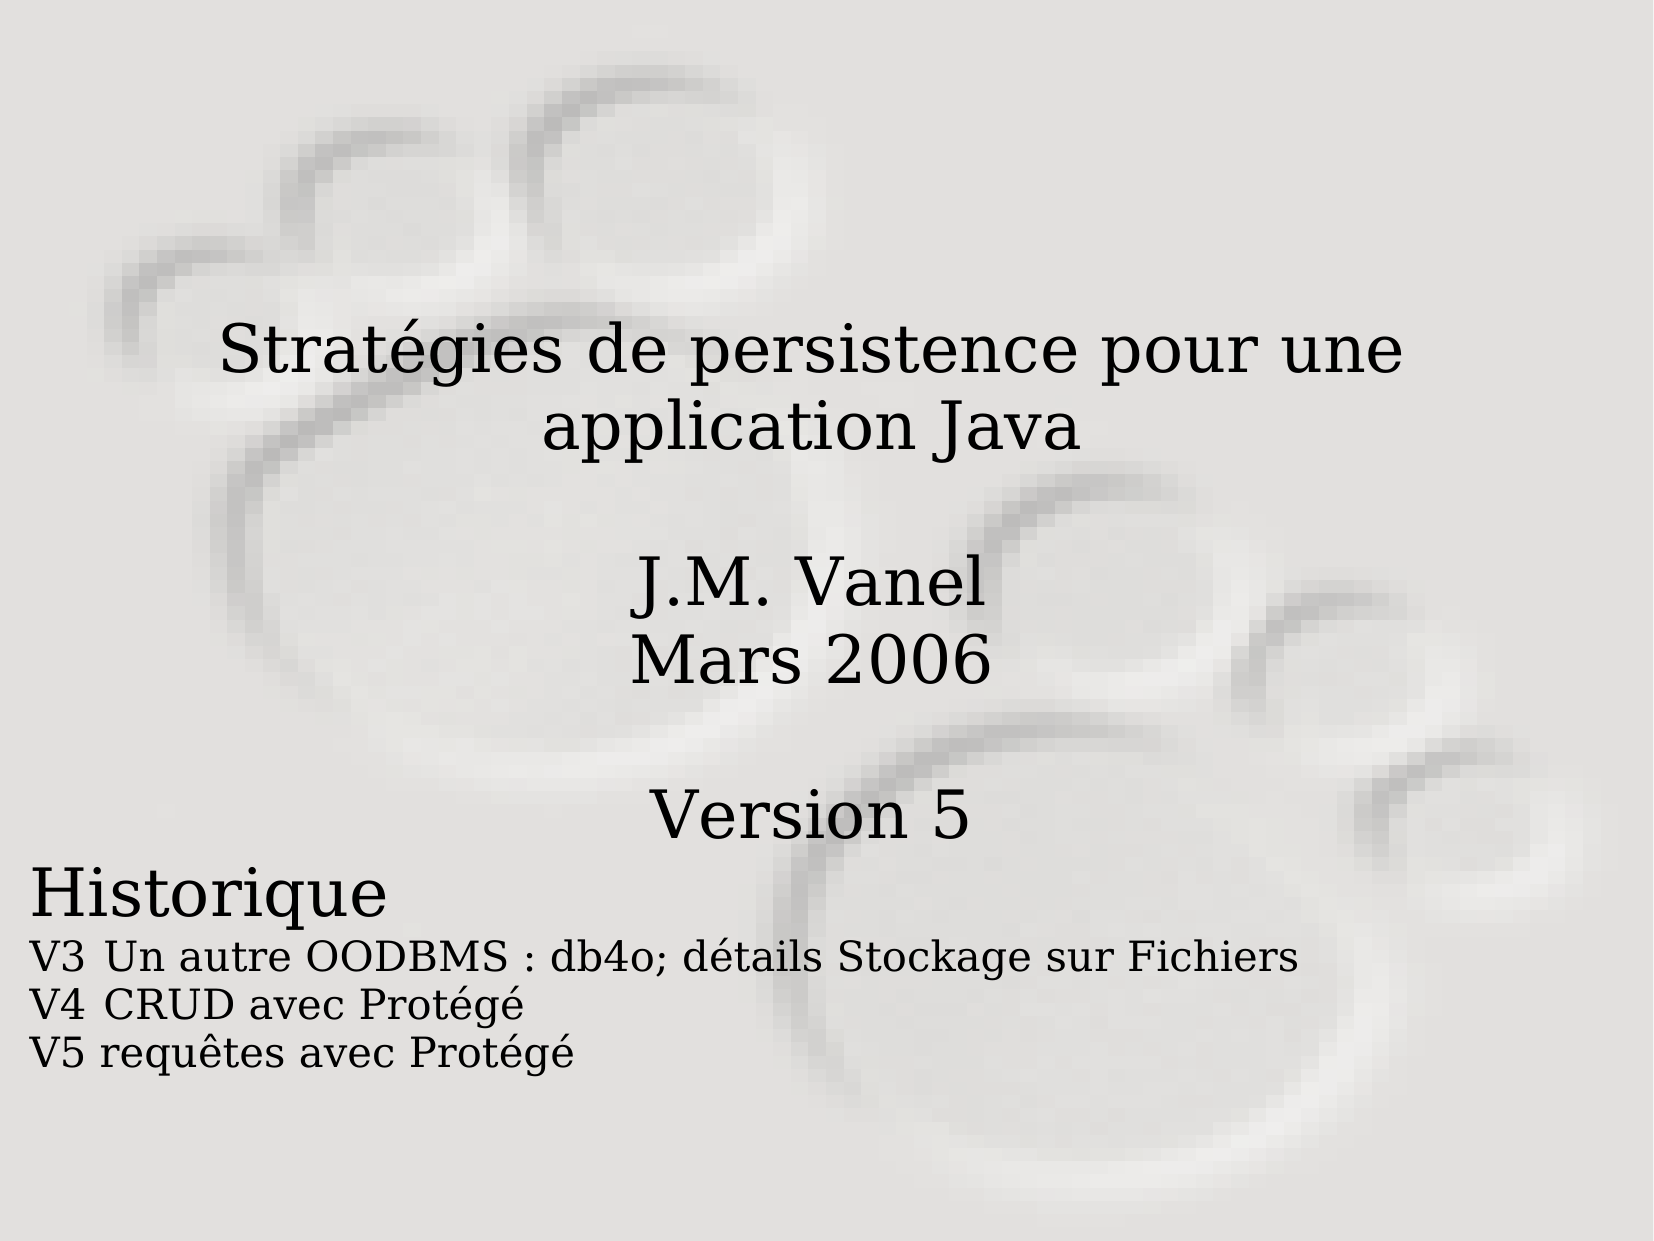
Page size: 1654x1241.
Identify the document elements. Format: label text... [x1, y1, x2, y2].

subtitle Stratégies de persistence pour une application Java J.M. Vanel Mars 2006 Version 5 Historique V3 Un autre OODBMS : db4o; détails Stockage sur Fichiers V4 CRUD avec Protégé V5 requêtes avec Protégé [29, 236, 1595, 1152]
picture [0, 0, 1654, 1241]
